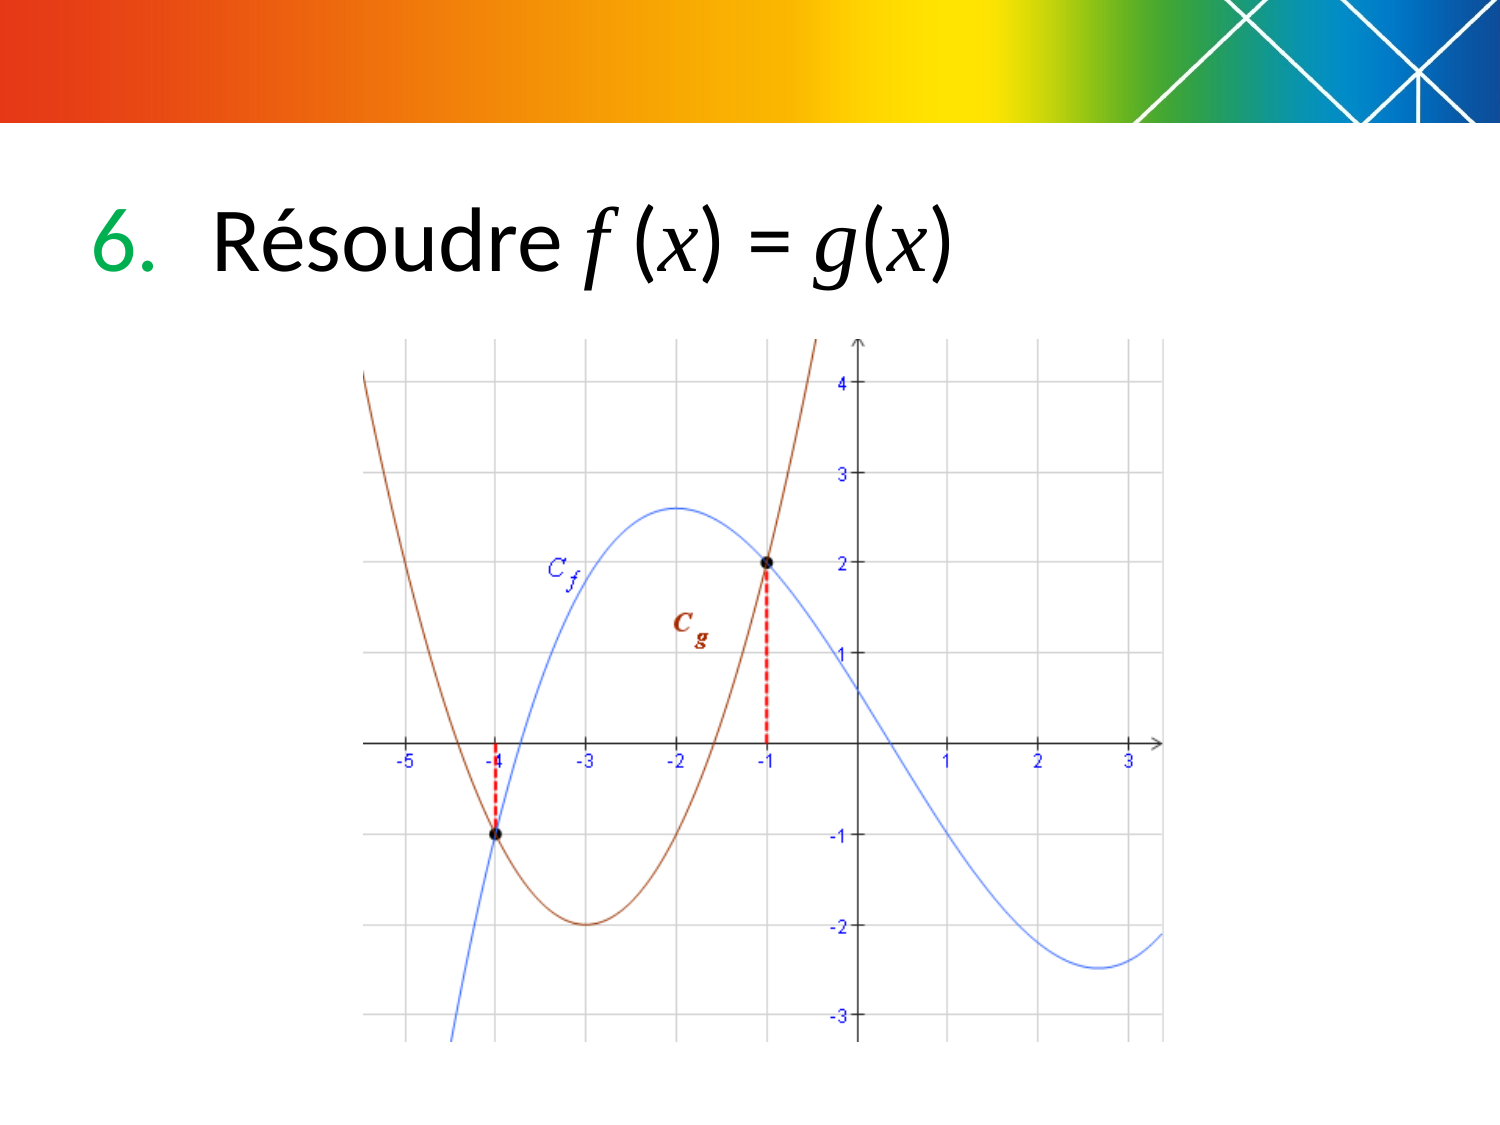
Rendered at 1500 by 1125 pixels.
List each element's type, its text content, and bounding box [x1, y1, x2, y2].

picture [0, 0, 1359, 123]
picture [1340, 0, 1500, 123]
title Résoudre f (x) = g(x) [75, 163, 1426, 305]
picture [363, 339, 1164, 1042]
